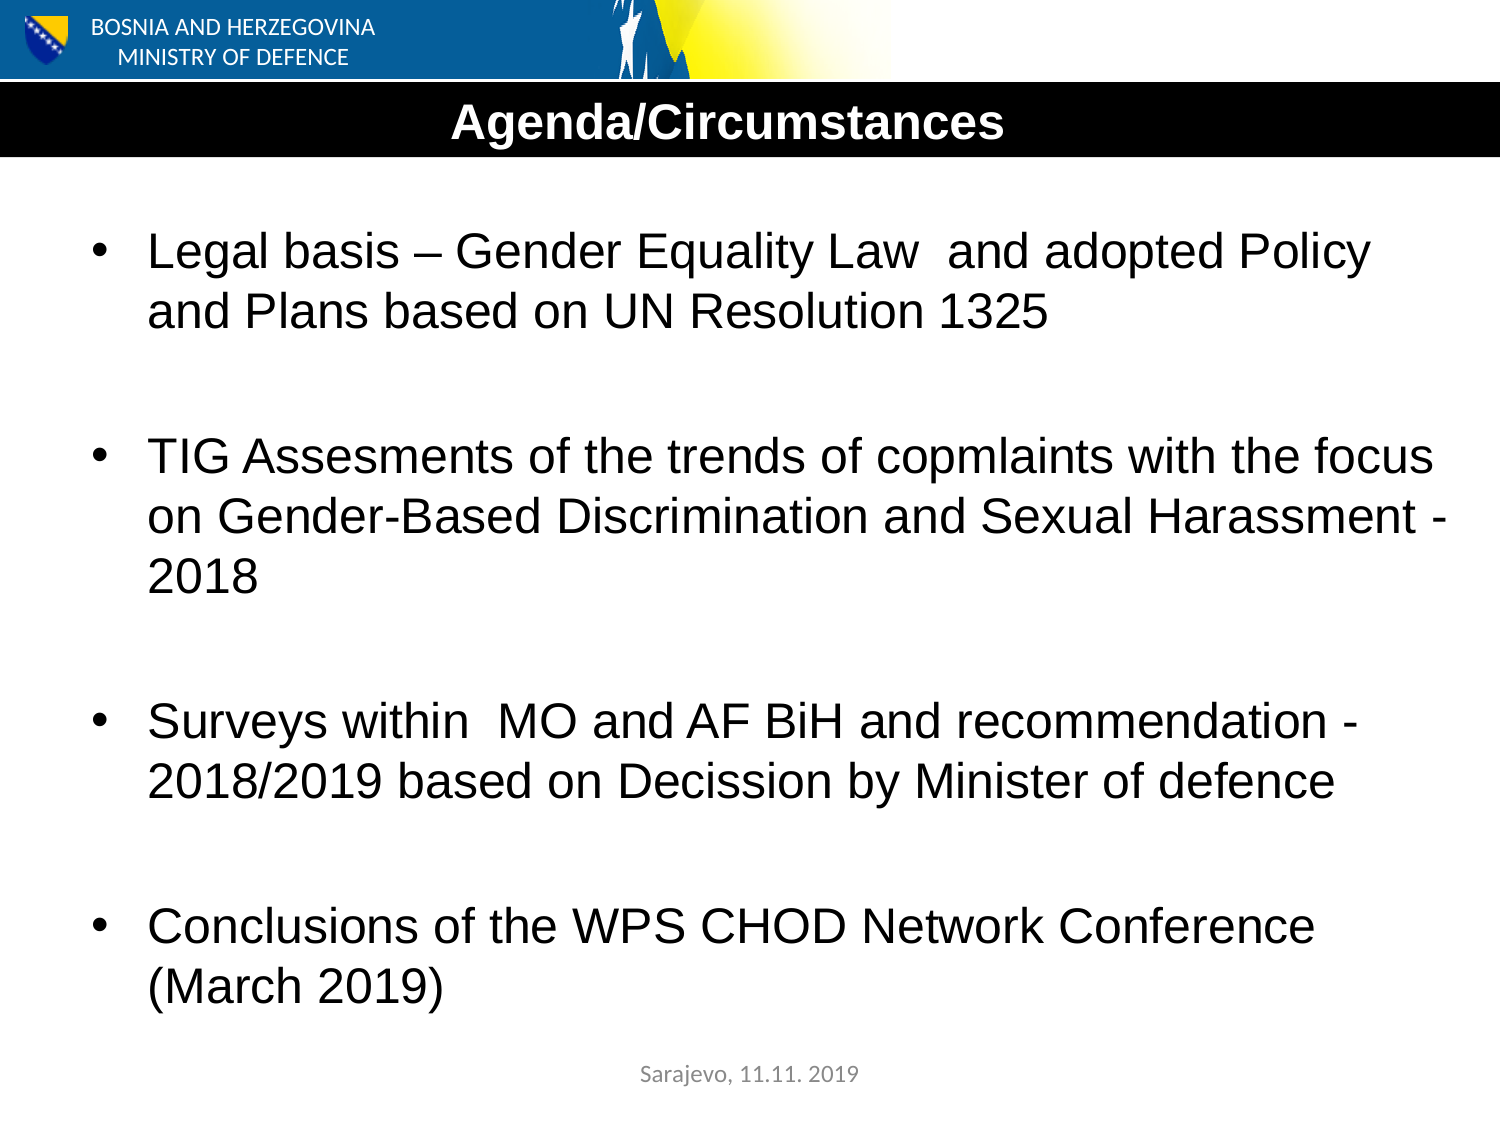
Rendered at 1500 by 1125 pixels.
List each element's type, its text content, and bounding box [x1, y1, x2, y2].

picture [0, 0, 1500, 79]
list Legal basis – Gender Equality Law and adopted Policy and Plans based on UN Resolution 1325 TIG Assesments of the trends of copmlaints with the focus on Gender-Based Discrimination and Sexual Harassment - 2018 Surveys within MO and AF BiH and recommendation -2018/2019 based on Decission by Minister of defence Conclusions of the WPS CHOD Network Conference (March 2019) [76, 211, 1471, 1055]
text_box Sarajevo, 11.11. 2019 [512, 1042, 988, 1103]
title Agenda/Circumstances [0, 82, 1500, 158]
